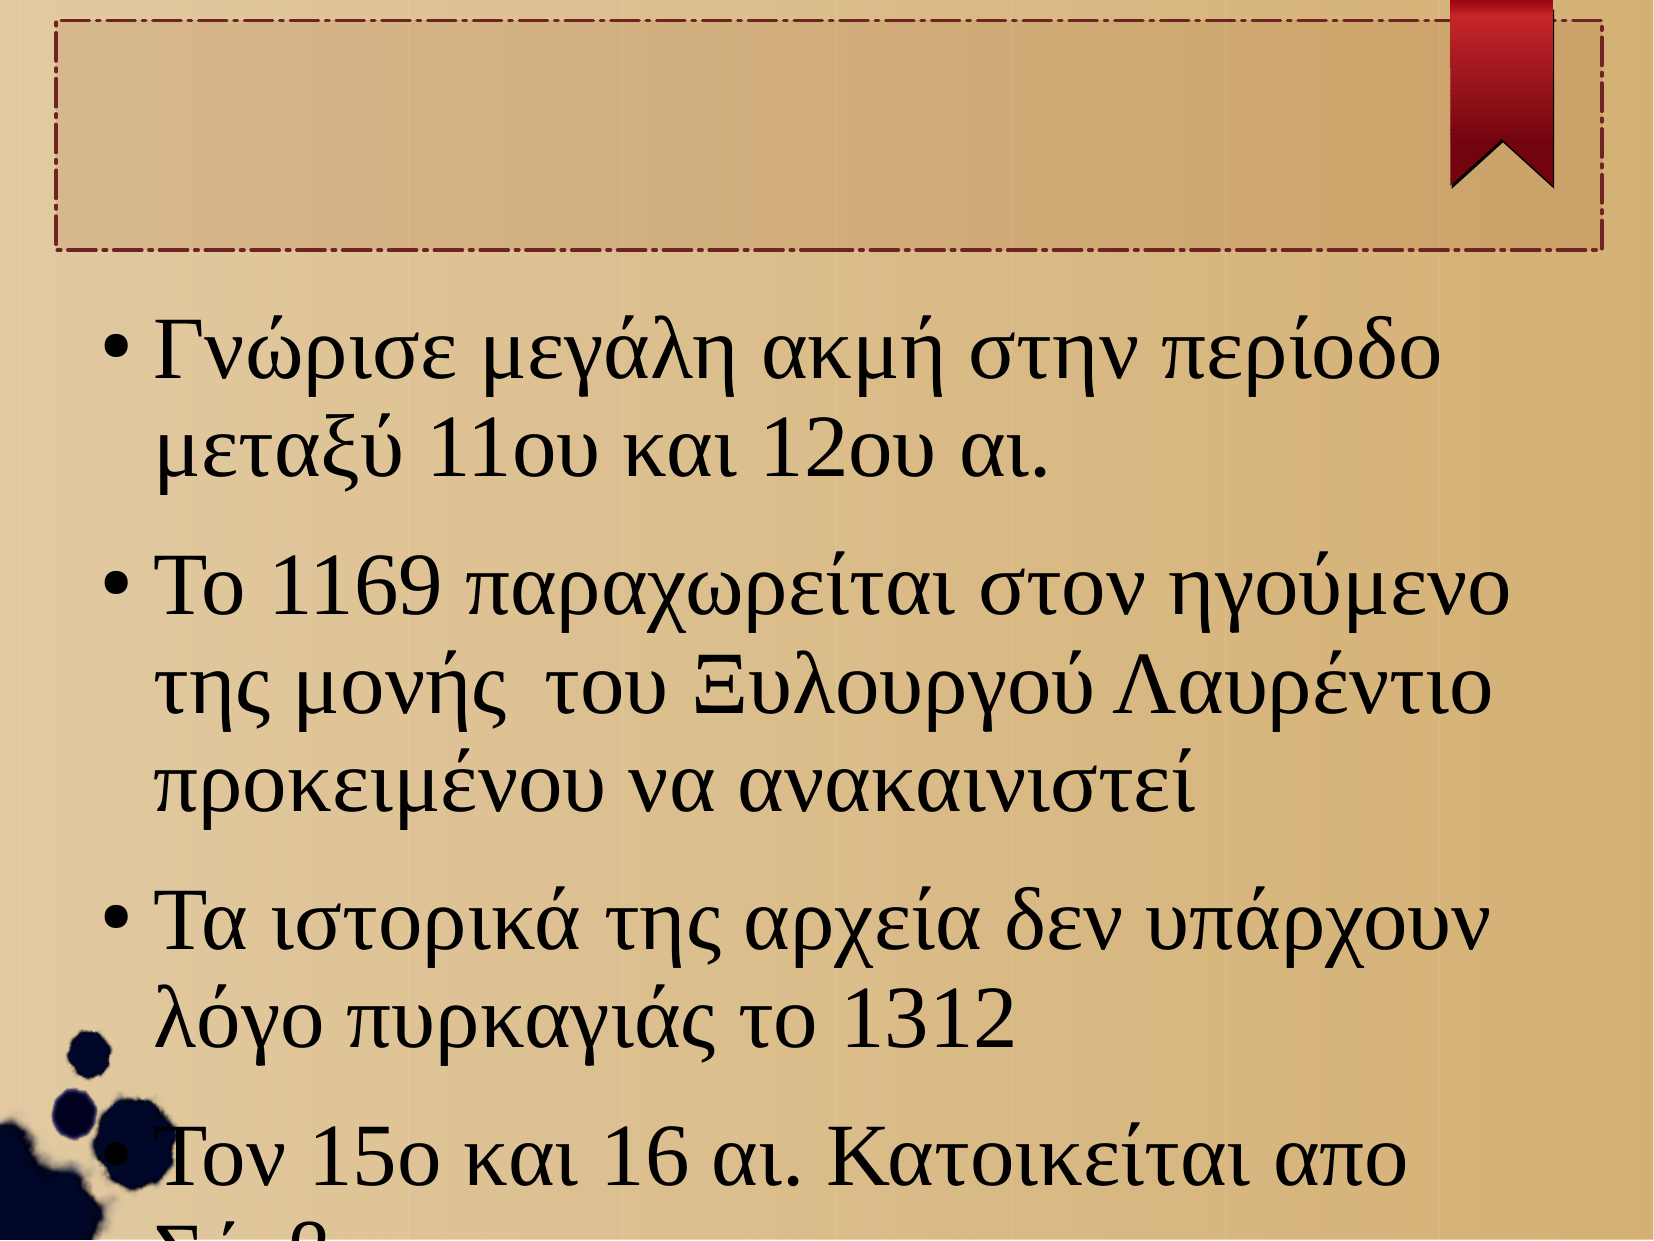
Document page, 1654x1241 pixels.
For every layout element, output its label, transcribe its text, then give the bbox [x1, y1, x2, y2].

list Γνώρισε μεγάλη ακμή στην περίοδο μεταξύ 11ου και 12ου αι. Το 1169 παραχωρείται στον ηγούμενο της μονής του Ξυλουργού Λαυρέντιο προκειμένου να ανακαινιστεί Τα ιστορικά της αρχεία δεν υπάρχουν λόγο πυρκαγιάς το 1312 Τον 15ο και 16 αι. Κατοικείται απο Σέρβους. Τα οικονομικά της μονής ενισχύουν Τσάροι,οι ηγεμόνες των Παραδουνάβιων περιοχών Στα μέσα του 18ου αιώνα ερημώνεται σχεδόν εντελώς. Το 1765 μοναχοί απο την Μονή του Θεσσαλονικέως ιδρύουν την σημερινή Μονή. Τον 19ο αι. Ο ηγεμόνας της Μολδαβίας χρηματοδοτεί την Μονή και έτσι χτίζονται νεα και μεγάλα κτήρια . Το 1806 ο πατριάρχης Καλλίνικος Έ εξέδωσε σιγίλλιο βάση στο οποίο η μονή ονομάζεται “αυθεντικόν κοινόβιον των Καλλιμάχηδων” προς τιμήν του Μολδαβού ηγεμόνα. Το 1840 αρχίζουν να εμφανίζονται πολλοί Ρώσοι μοναχοί φέρνοντας και πλούτο από την χώρα τους ενισχύοντας έτσι την μονή. Το 1887 καίγεται το βόρειο τμήμα της μονής. Μεταξύ 1812-1821 χρίζεται το καθολικό. Οι ύμνοι που ακούγονται στην μονή είναι εξίσου Ρώσικοι και Ελληνικοί Μέσα στην Μονή υπάρχουν 12 παρεκκλήσια Μέσα στην βιβλιοθήκη της μονής υπάρχουν 1.300 ελληνικά και 600 σλαβικά χειρόγραφα. [82, 299, 1571, 1019]
